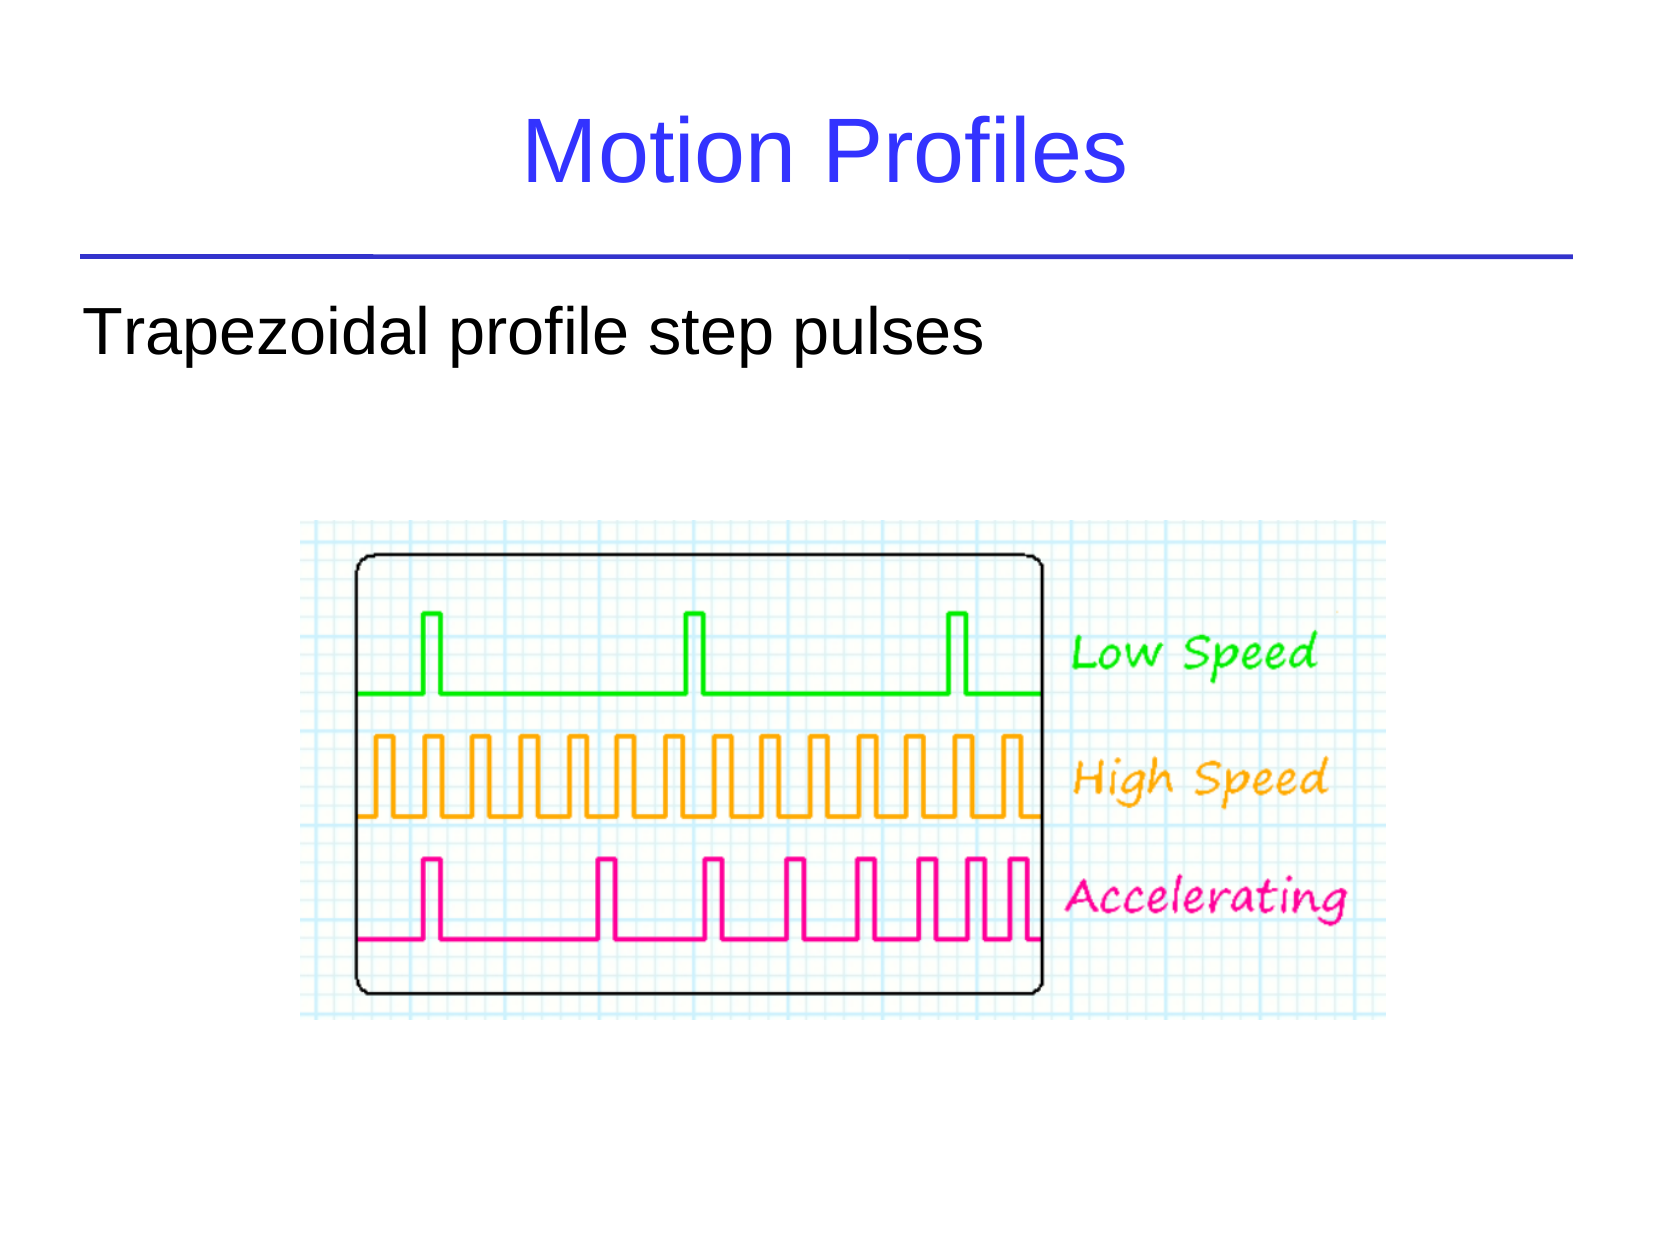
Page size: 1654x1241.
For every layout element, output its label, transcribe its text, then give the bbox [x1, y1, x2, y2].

picture [300, 520, 1386, 1021]
list Trapezoidal profile step pulses [82, 290, 1569, 1008]
title Motion Profiles [82, 49, 1569, 255]
